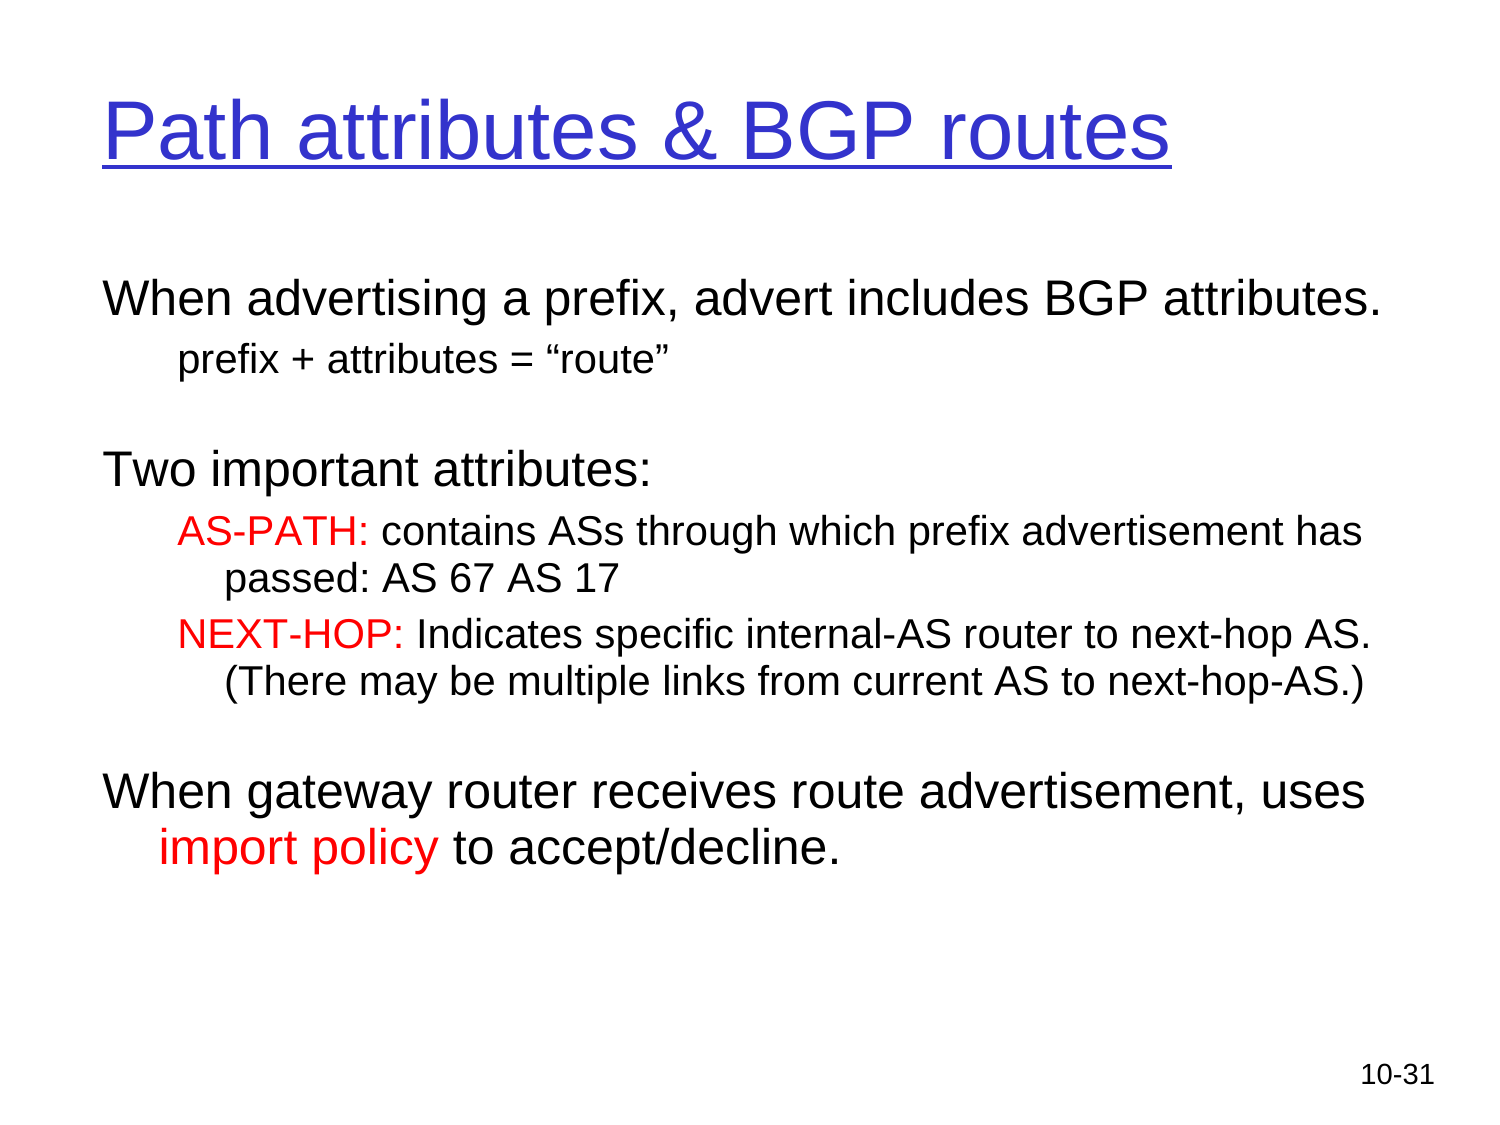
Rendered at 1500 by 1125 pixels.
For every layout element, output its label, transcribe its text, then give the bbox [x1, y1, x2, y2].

title Path attributes & BGP routes [87, 37, 1363, 225]
list When advertising a prefix, advert includes BGP attributes. prefix + attributes = “route” Two important attributes: AS-PATH: contains ASs through which prefix advertisement has passed: AS 67 AS 17 NEXT-HOP: Indicates specific internal-AS router to next-hop AS. (There may be multiple links from current AS to next-hop-AS.) When gateway router receives route advertisement, uses import policy to accept/decline. [87, 262, 1432, 1053]
